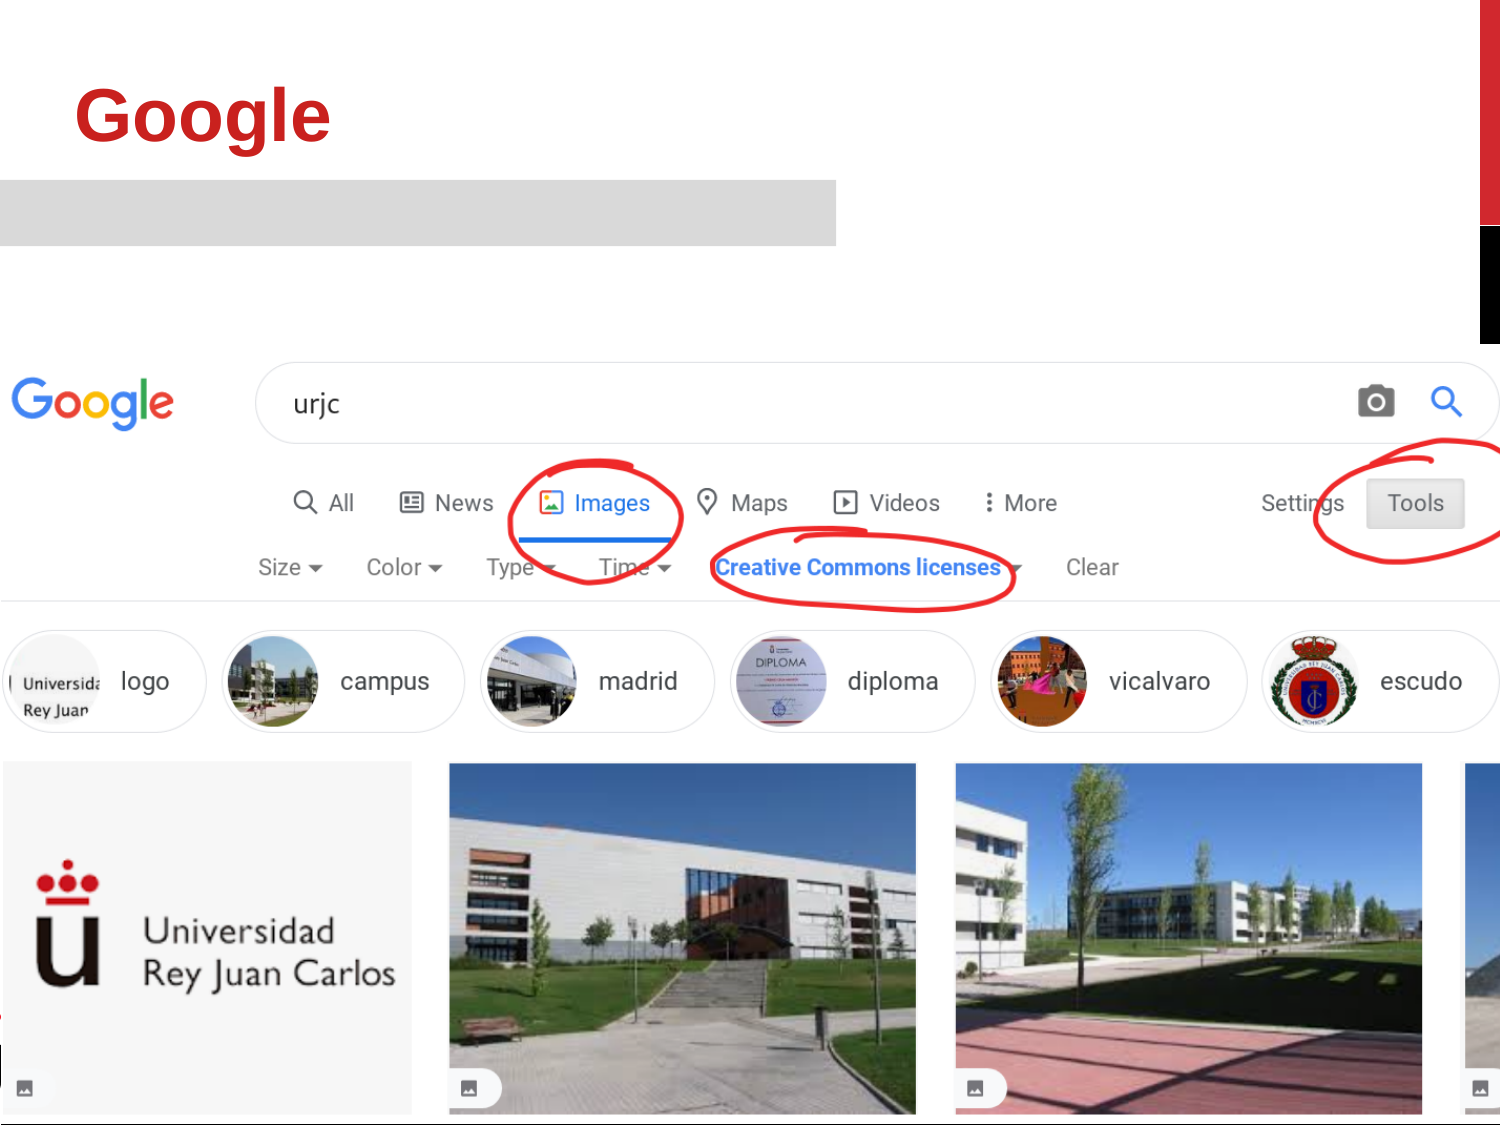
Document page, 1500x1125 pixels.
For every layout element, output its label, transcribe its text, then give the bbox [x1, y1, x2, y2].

picture [1, 344, 1500, 1124]
text_box Google [60, 66, 991, 249]
title [75, 15, 1425, 172]
